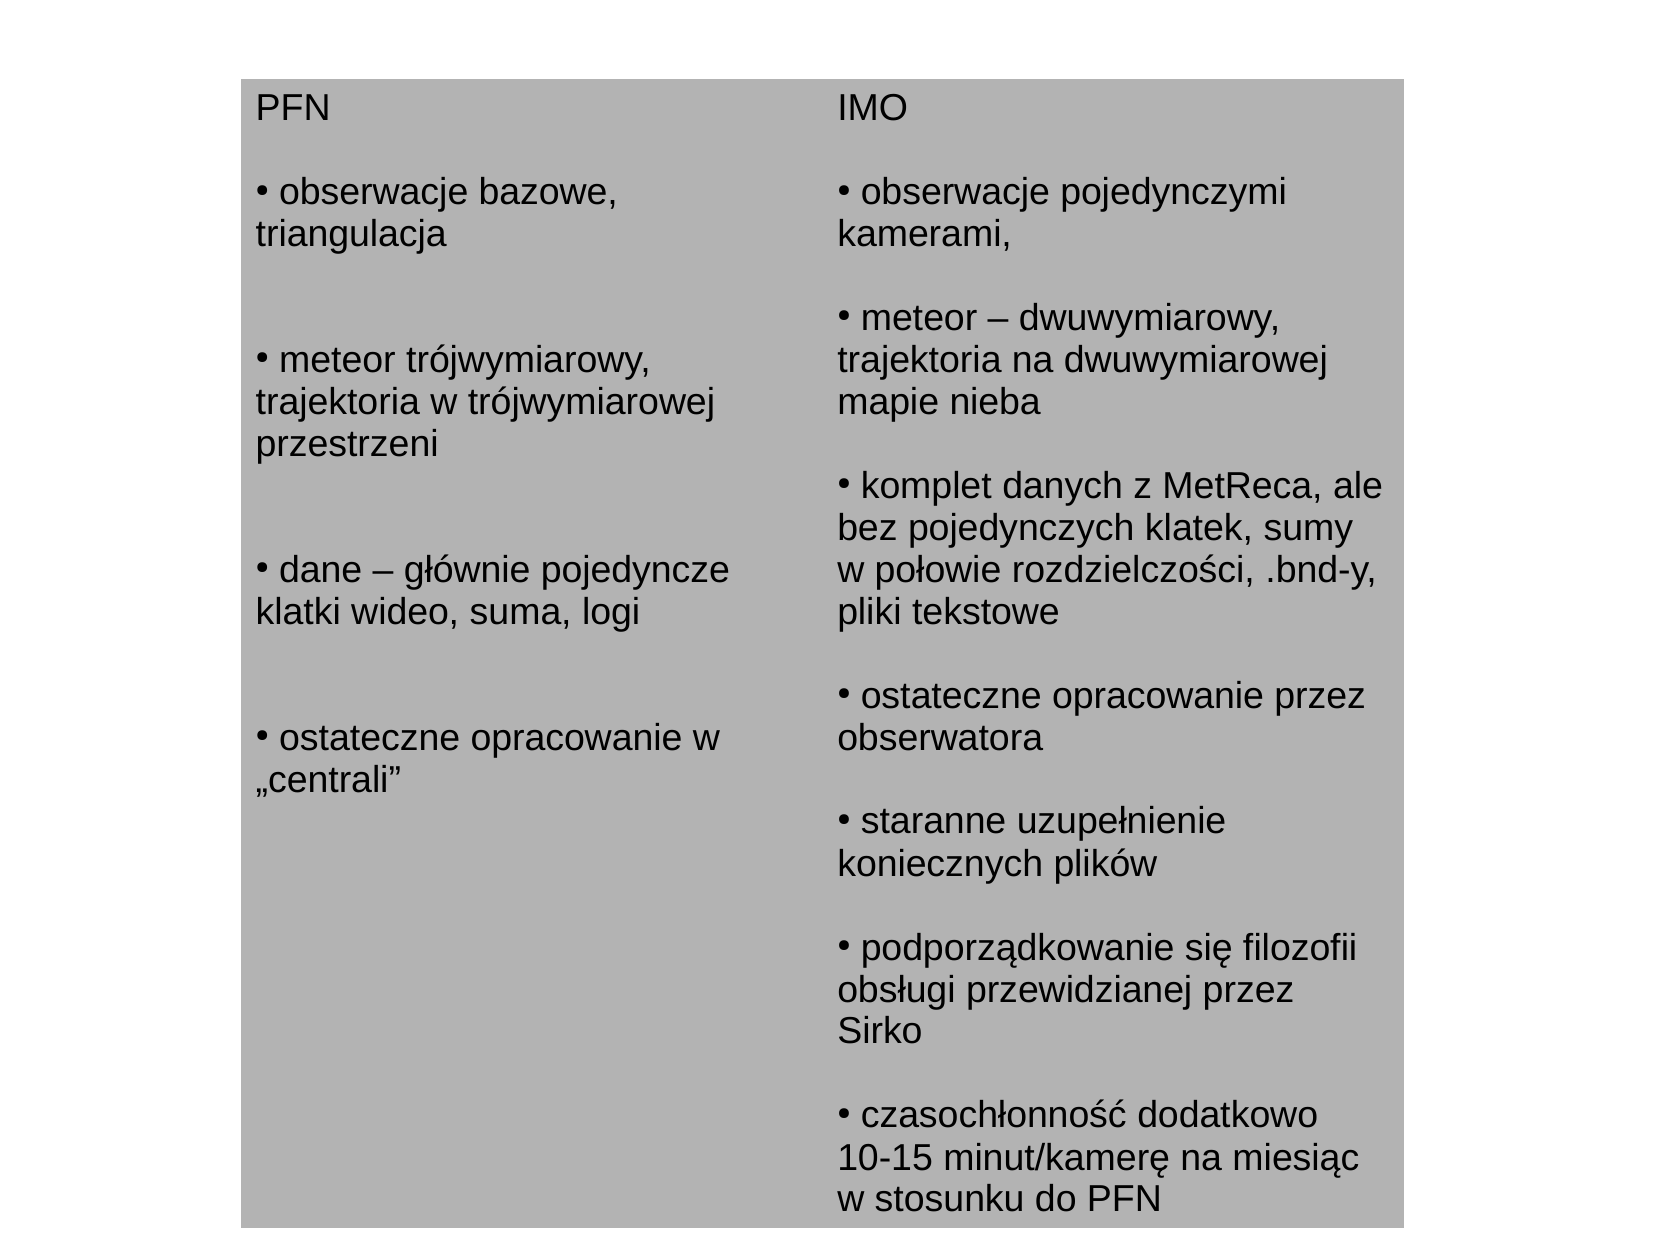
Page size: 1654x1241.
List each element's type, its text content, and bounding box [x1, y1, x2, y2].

table_header IMO obserwacje pojedynczymi kamerami, meteor – dwuwymiarowy, trajektoria na dwuwymiarowej mapie nieba komplet danych z MetReca, ale bez pojedynczych klatek, sumy w połowie rozdzielczości, .bnd-y, pliki tekstowe ostateczne opracowanie przez obserwatora staranne uzupełnienie koniecznych plików podporządkowanie się filozofii obsługi przewidzianej przez Sirko czasochłonność dodatkowo 10-15 minut/kamerę na miesiąc w stosunku do PFN [822, 79, 1404, 1228]
table_header PFN obserwacje bazowe, triangulacja meteor trójwymiarowy, trajektoria w trójwymiarowej przestrzeni dane – głównie pojedyncze klatki wideo, suma, logi ostateczne opracowanie w „centrali” [241, 79, 822, 1228]
